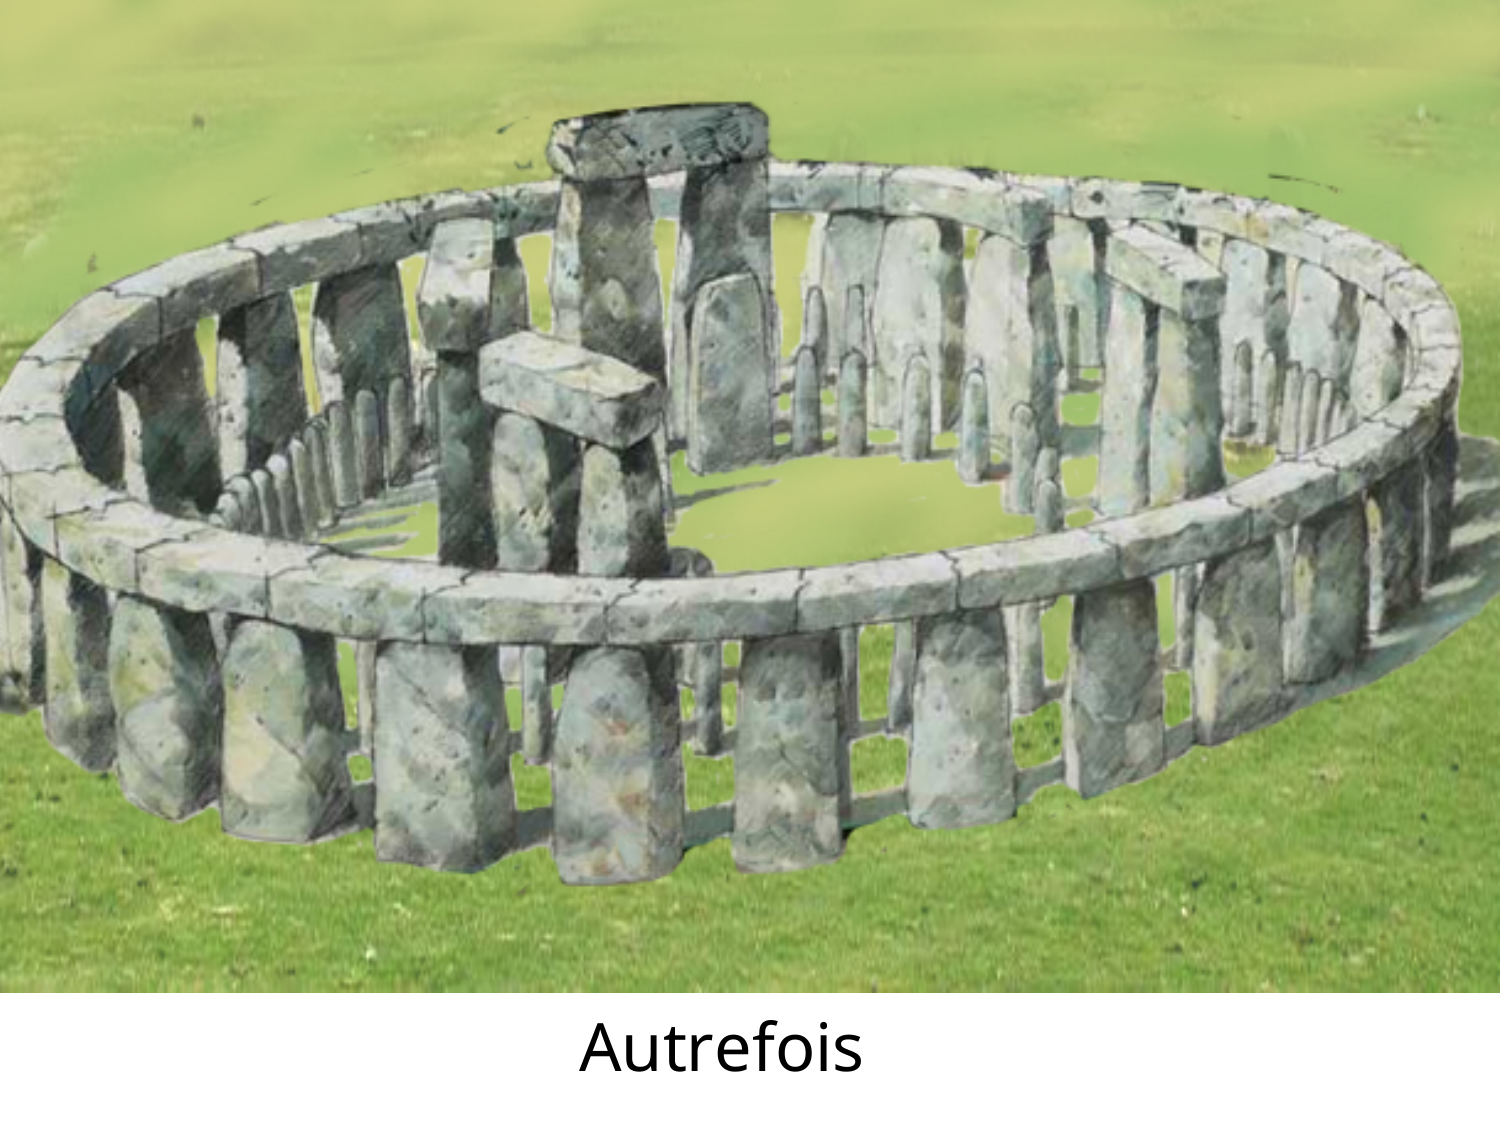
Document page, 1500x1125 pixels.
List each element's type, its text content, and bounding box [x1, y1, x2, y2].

picture [0, 0, 1500, 993]
text_box Autrefois [564, 997, 881, 1093]
